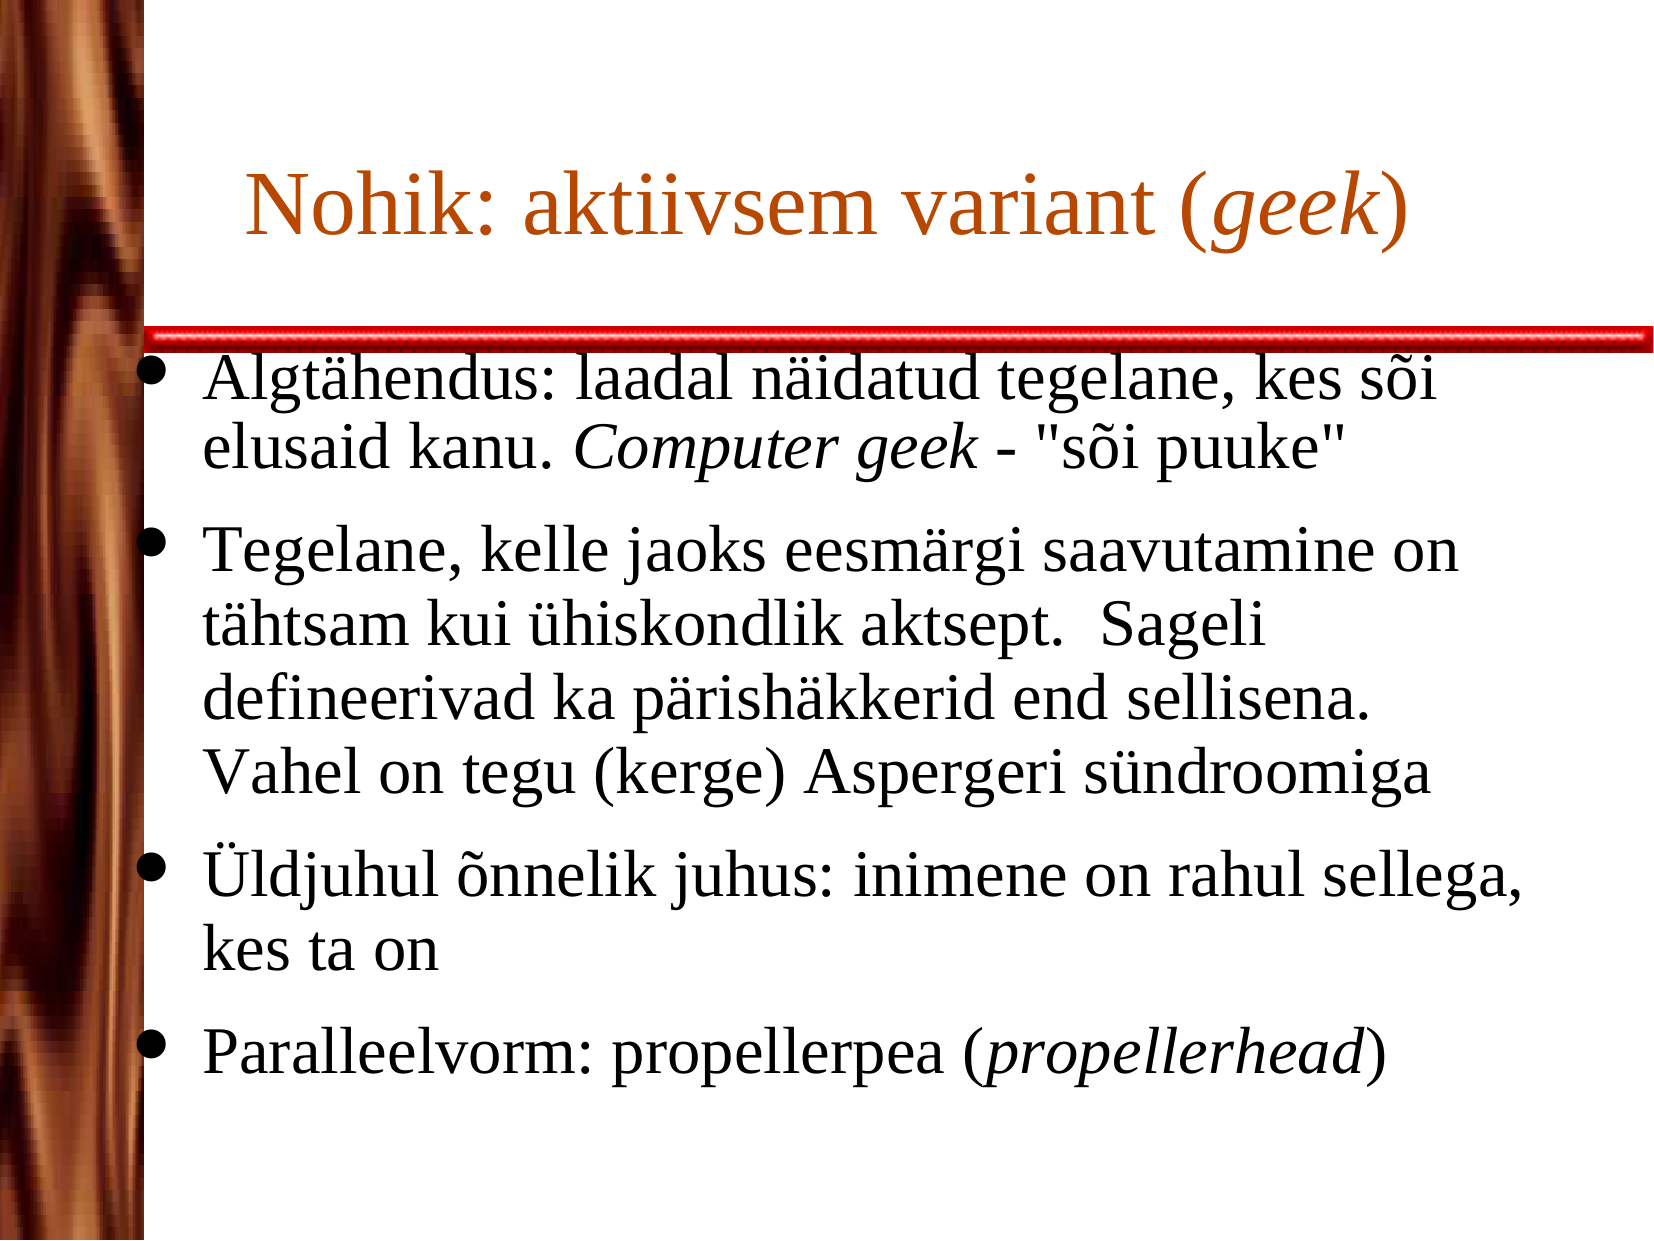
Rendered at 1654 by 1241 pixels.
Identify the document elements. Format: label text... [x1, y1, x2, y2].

picture [0, 0, 1654, 1240]
list Algtähendus: laadal näidatud tegelane, kes sõi elusaid kanu. Computer geek - "sõi puuke" Tegelane, kelle jaoks eesmärgi saavutamine on tähtsam kui ühiskondlik aktsept. Sageli defineerivad ka pärishäkkerid end sellisena. Vahel on tegu (kerge) Aspergeri sündroomiga Üldjuhul õnnelik juhus: inimene on rahul sellega, kes ta on Paralleelvorm: propellerpea (propellerhead) [121, 344, 1534, 1162]
title Nohik: aktiivsem variant (geek) [121, 102, 1534, 310]
